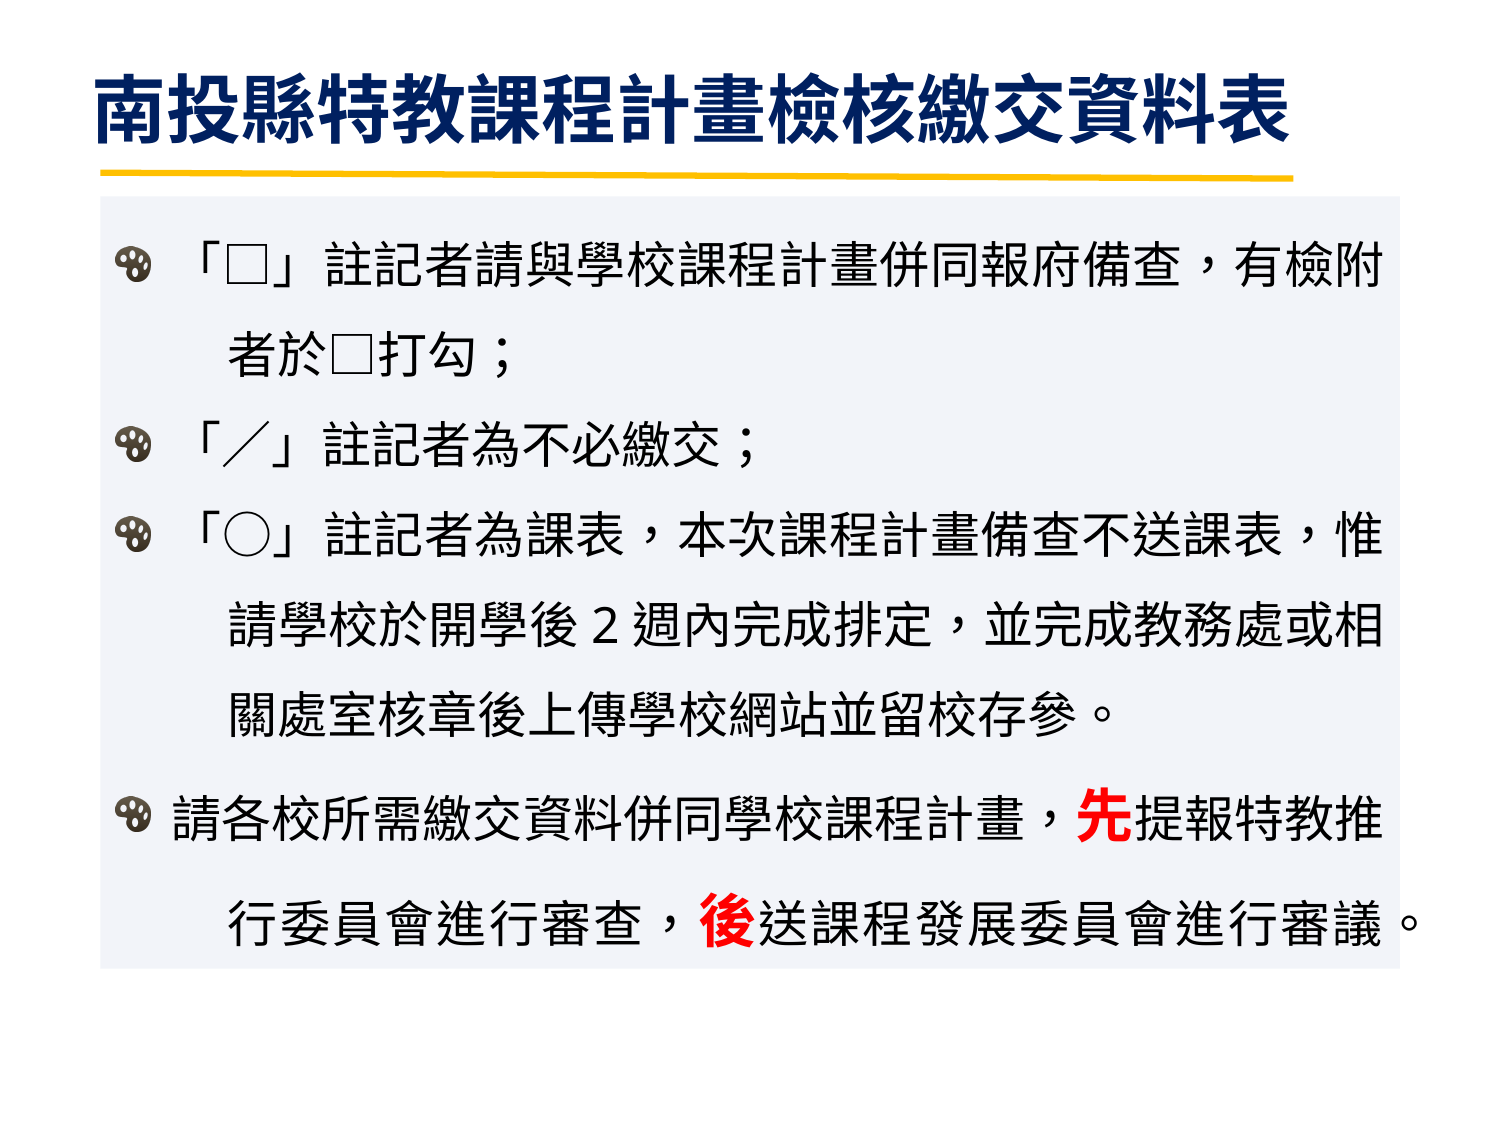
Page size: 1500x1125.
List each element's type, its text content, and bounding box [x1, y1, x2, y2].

text_box 「□」註記者請與學校課程計畫併同報府備查，有檢附者於□打勾； 「／」註記者為不必繳交； 「○」註記者為課表，本次課程計畫備查不送課表，惟請學校於開學後2週內完成排定，並完成教務處或相關處室核章後上傳學校網站並留校存參。 請各校所需繳交資料併同學校課程計畫，先提報特教推行委員會進行審查，後送課程發展委員會進行審議。 [100, 196, 1400, 969]
text_box 南投縣特教課程計畫檢核繳交資料表 [76, 54, 1319, 161]
